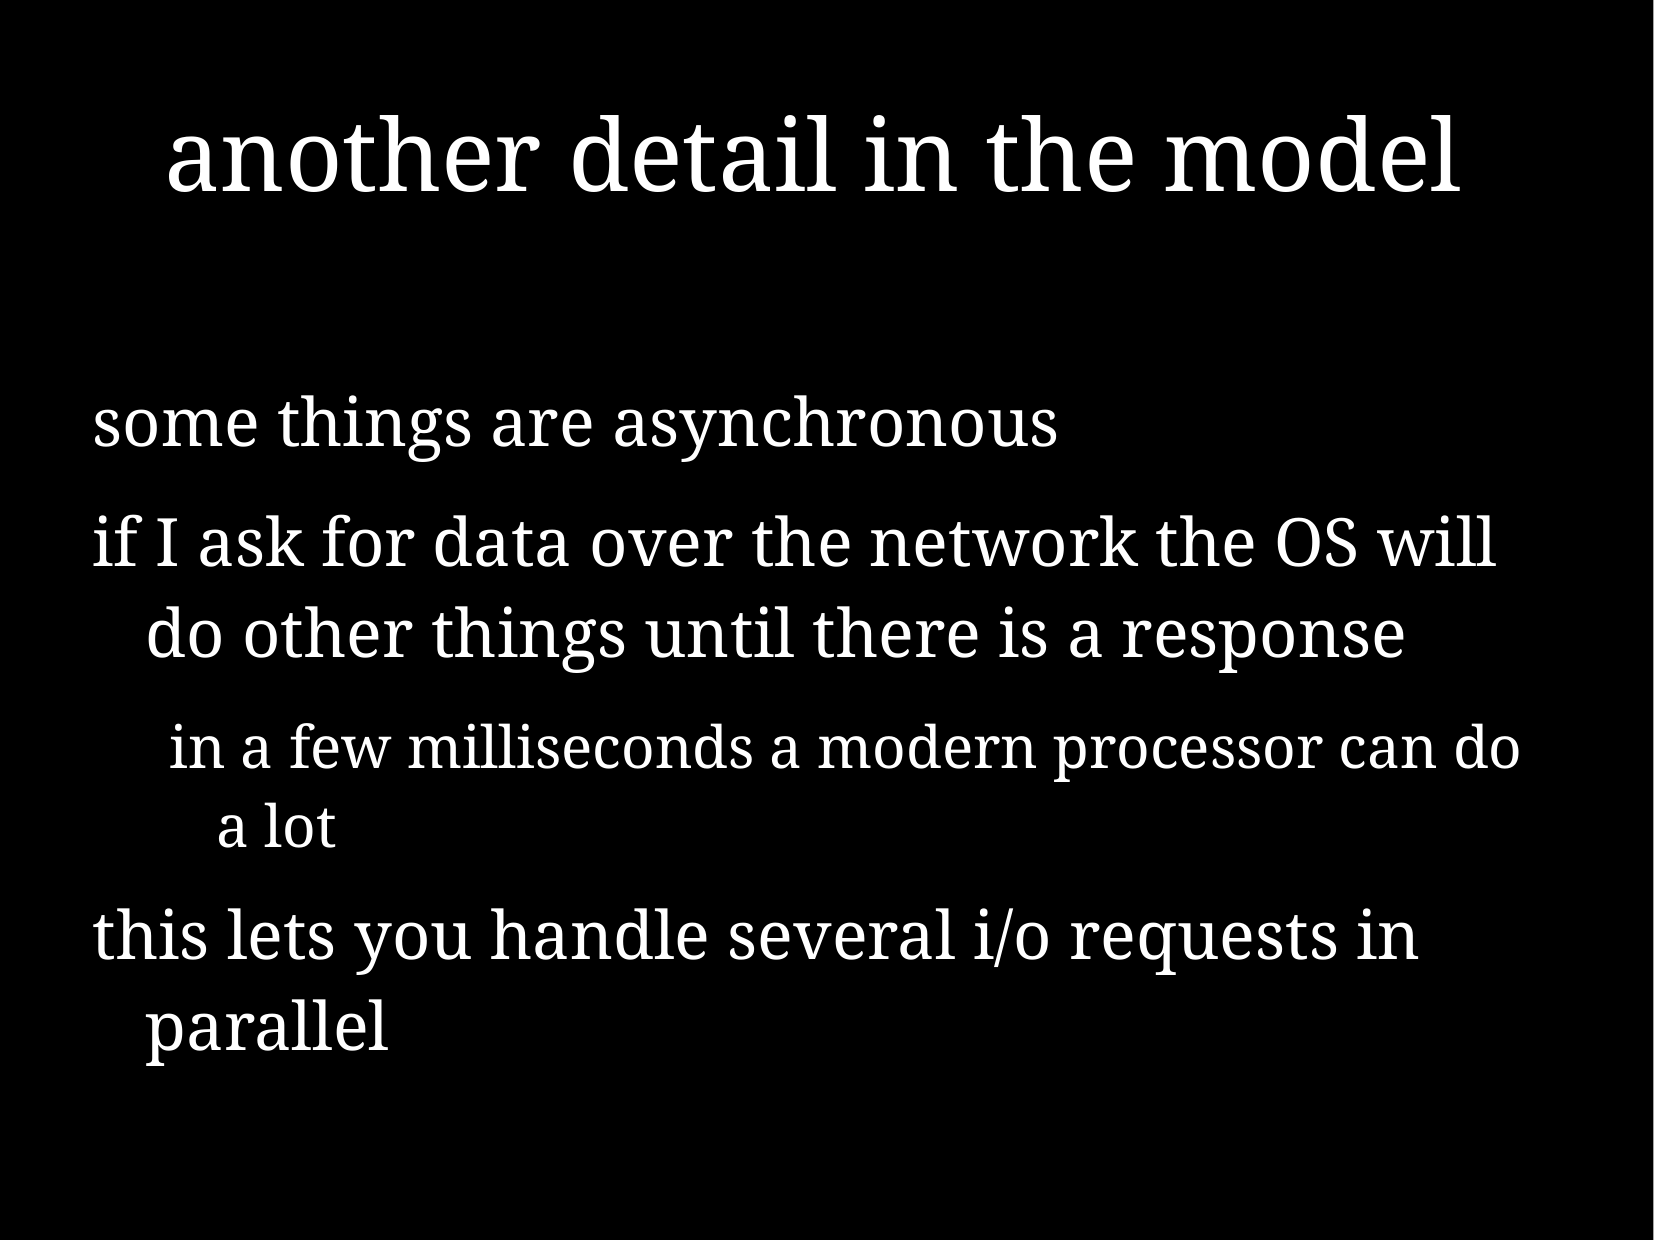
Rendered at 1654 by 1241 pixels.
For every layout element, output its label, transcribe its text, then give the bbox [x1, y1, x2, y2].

title another detail in the model [82, 49, 1571, 257]
list some things are asynchronous if I ask for data over the network the OS will do other things until there is a response in a few milliseconds a modern processor can do a lot this lets you handle several i/o requests in parallel [75, 375, 1571, 1094]
